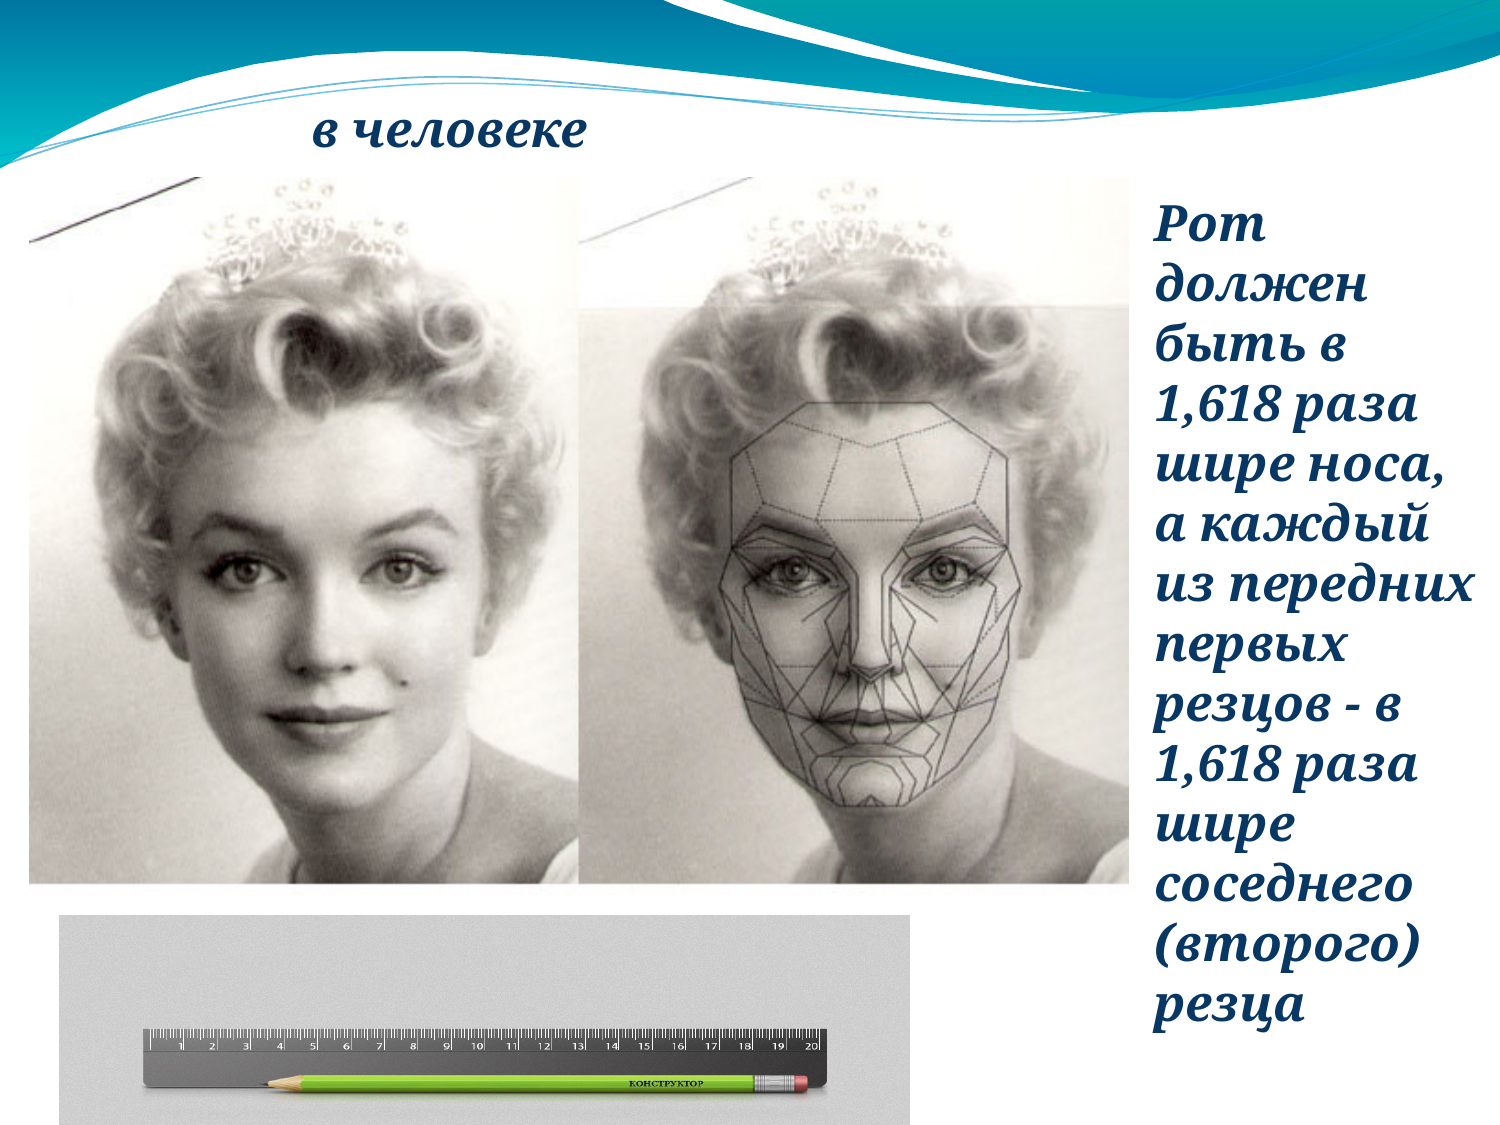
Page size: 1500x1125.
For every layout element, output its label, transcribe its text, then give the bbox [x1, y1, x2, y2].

picture [29, 177, 1129, 910]
picture [59, 915, 910, 1125]
text_box в человеке [296, 89, 603, 165]
text_box Рот должен быть в 1,618 раза шире носа, а каждый из передних первых резцов - в 1,618 раза шире соседнего (второго) резца [1139, 184, 1500, 1040]
